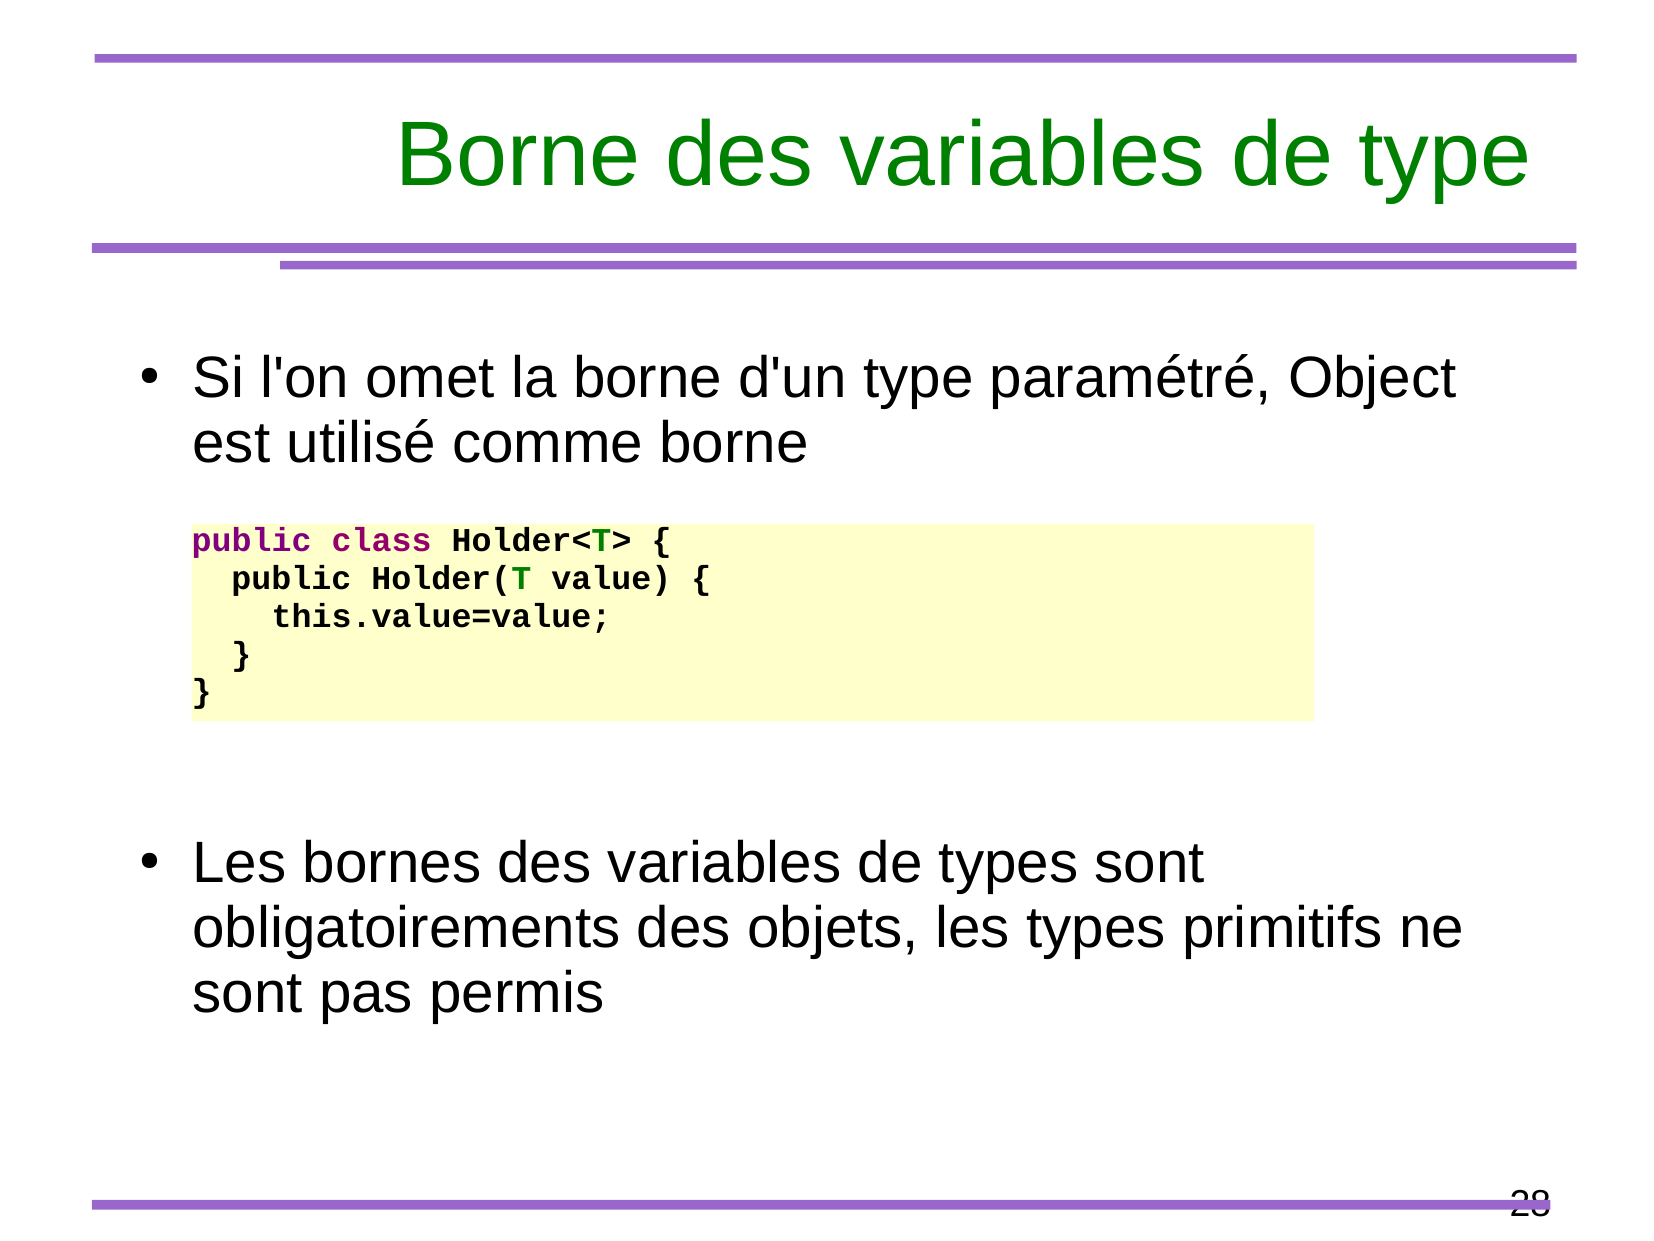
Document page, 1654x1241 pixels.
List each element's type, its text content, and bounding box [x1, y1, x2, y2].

text_box public class Holder<T> { public Holder(T value) { this.value=value; } } [191, 523, 1315, 722]
list Si l'on omet la borne d'un type paramétré, Object est utilisé comme borne Les bornes des variables de types sont obligatoirements des objets, les types primitifs ne sont pas permis [121, 344, 1534, 1025]
title Borne des variables de type [121, 49, 1534, 257]
